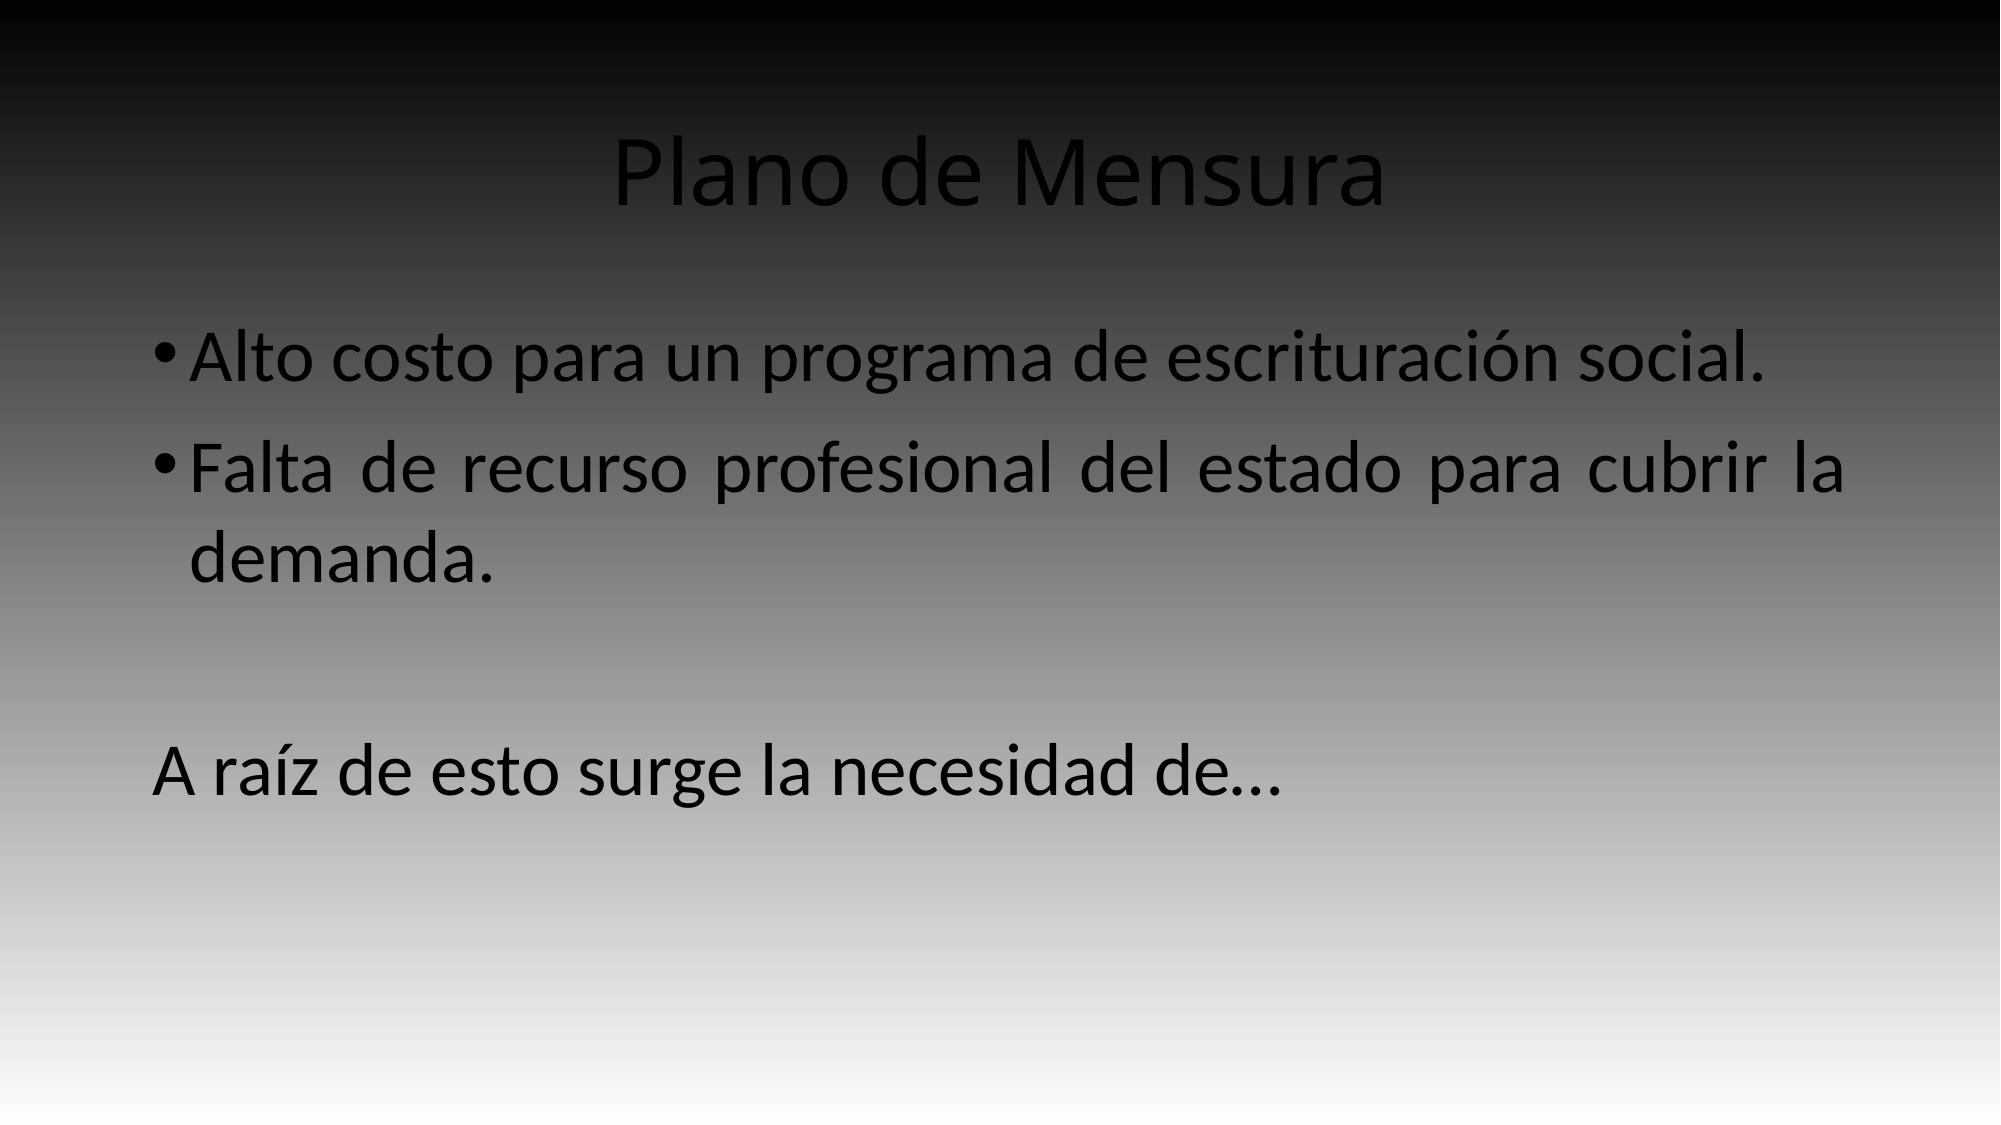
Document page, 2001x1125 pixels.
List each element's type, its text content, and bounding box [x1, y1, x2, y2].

list Alto costo para un programa de escrituración social. Falta de recurso profesional del estado para cubrir la demanda. A raíz de esto surge la necesidad de… [137, 299, 1863, 1014]
title Plano de Mensura [137, 59, 1863, 278]
